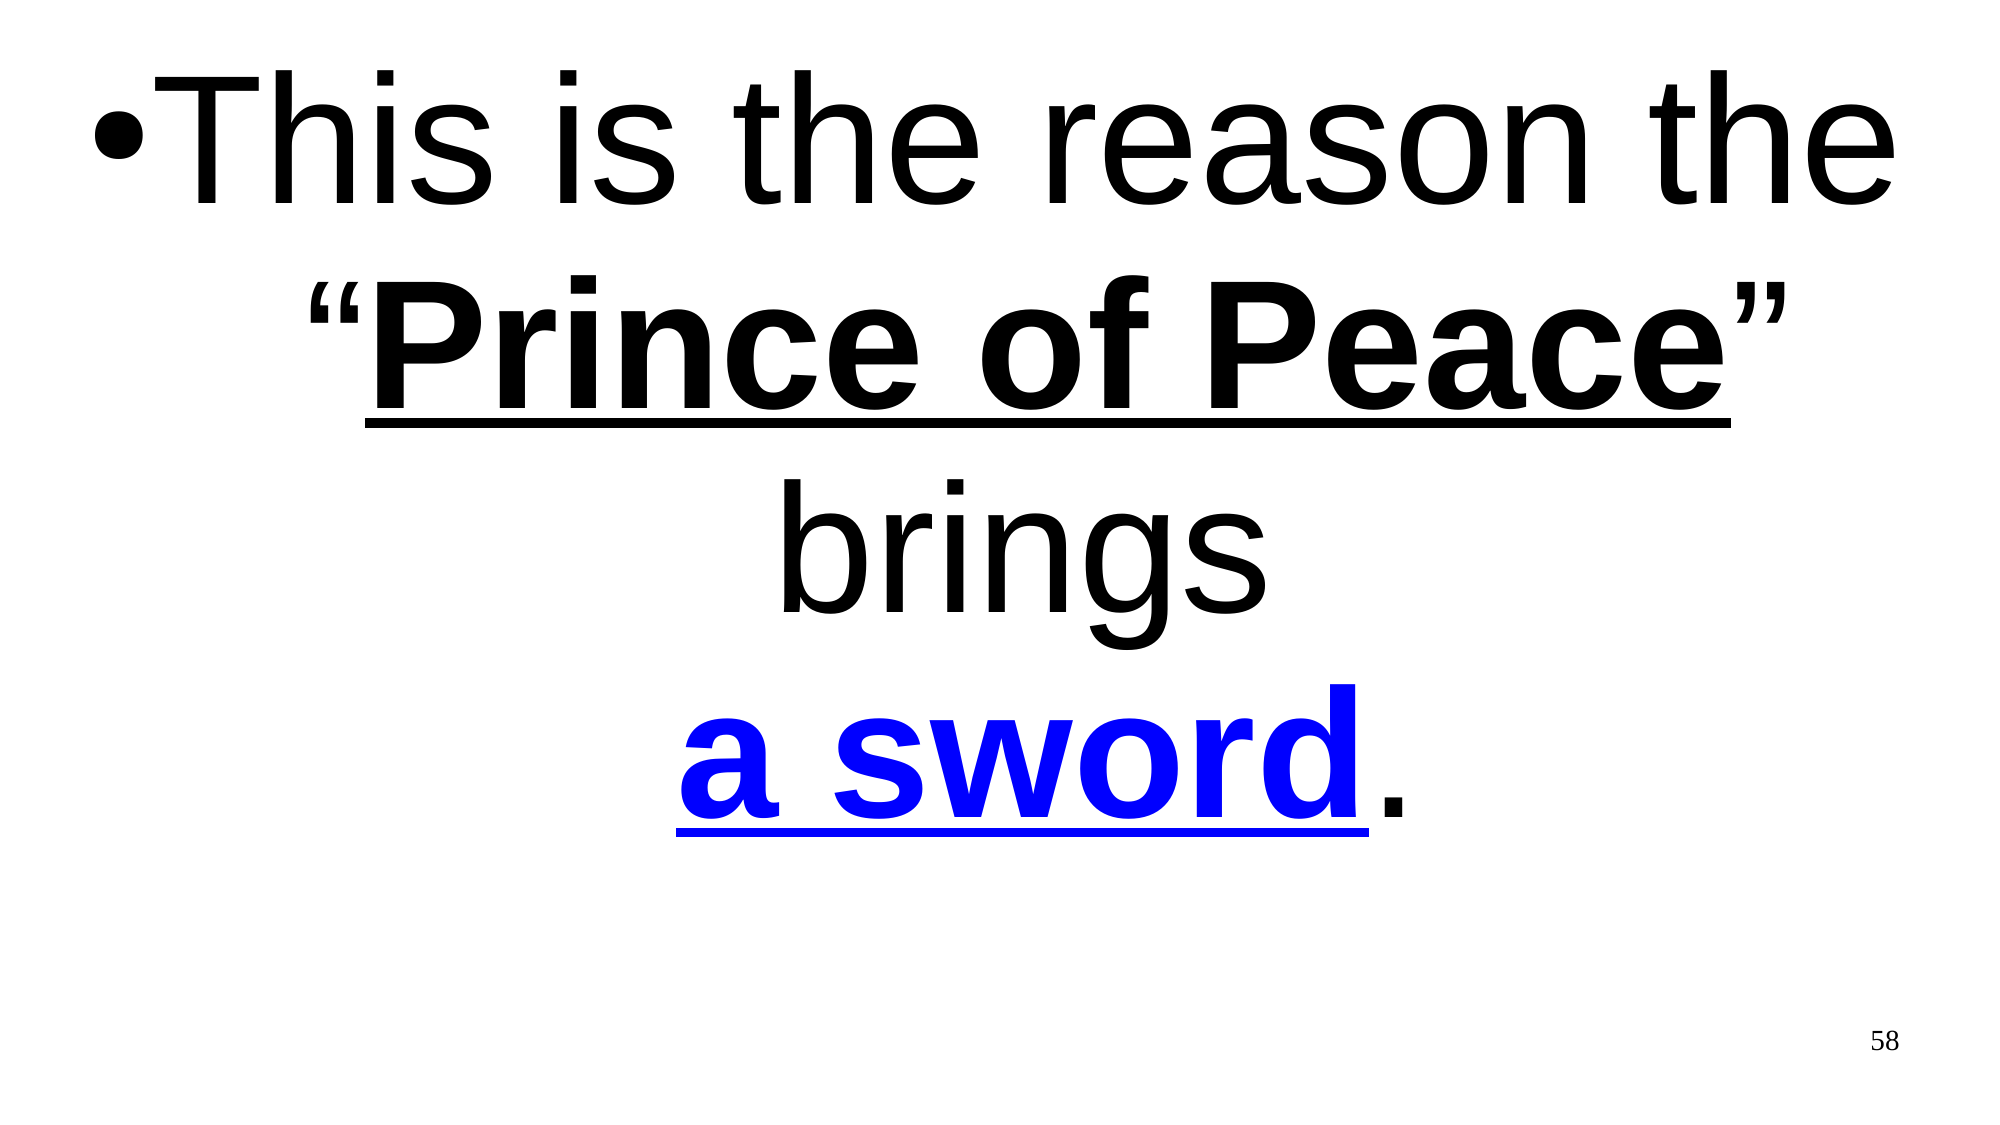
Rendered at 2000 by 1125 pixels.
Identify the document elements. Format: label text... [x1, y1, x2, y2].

list This is the reason the “Prince of Peace” brings a sword. [37, 37, 1988, 1088]
